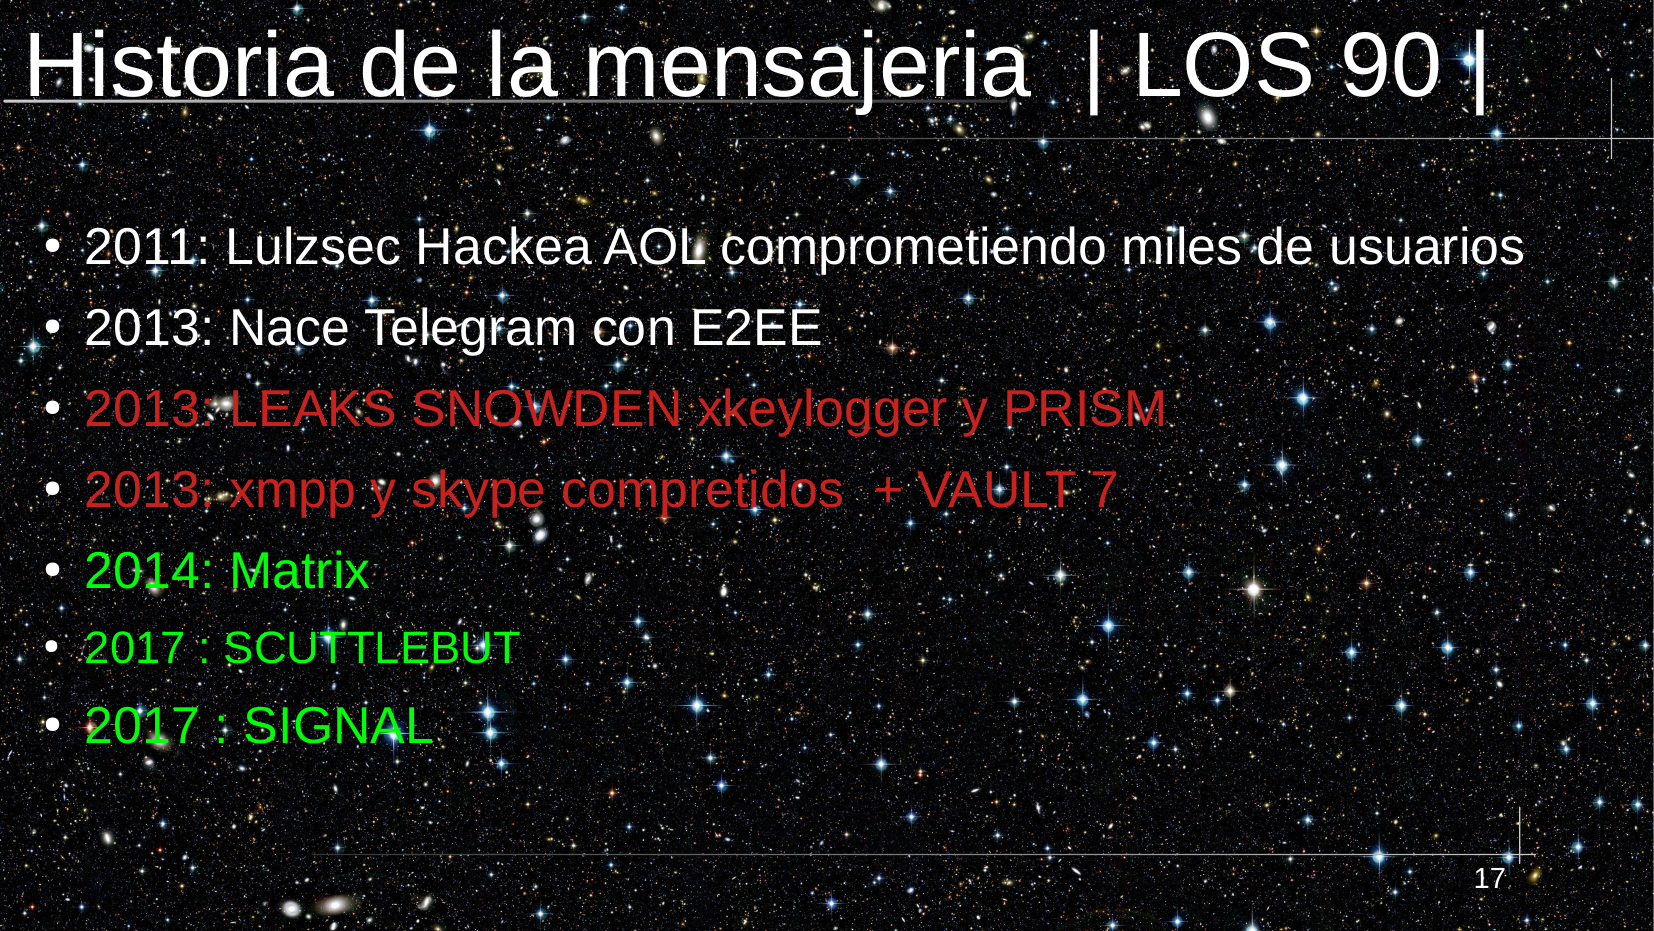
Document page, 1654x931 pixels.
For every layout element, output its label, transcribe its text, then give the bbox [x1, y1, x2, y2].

picture [0, 0, 1654, 931]
list 2011: Lulzsec Hackea AOL comprometiendo miles de usuarios 2013: Nace Telegram con E2EE 2013: LEAKS SNOWDEN xkeylogger y PRISM 2013: xmpp y skype compretidos + VAULT 7 2014: Matrix 2017 : SCUTTLEBUT 2017 : SIGNAL [29, 217, 1654, 758]
title Historia de la mensajeria | LOS 90 | [23, 11, 1589, 119]
